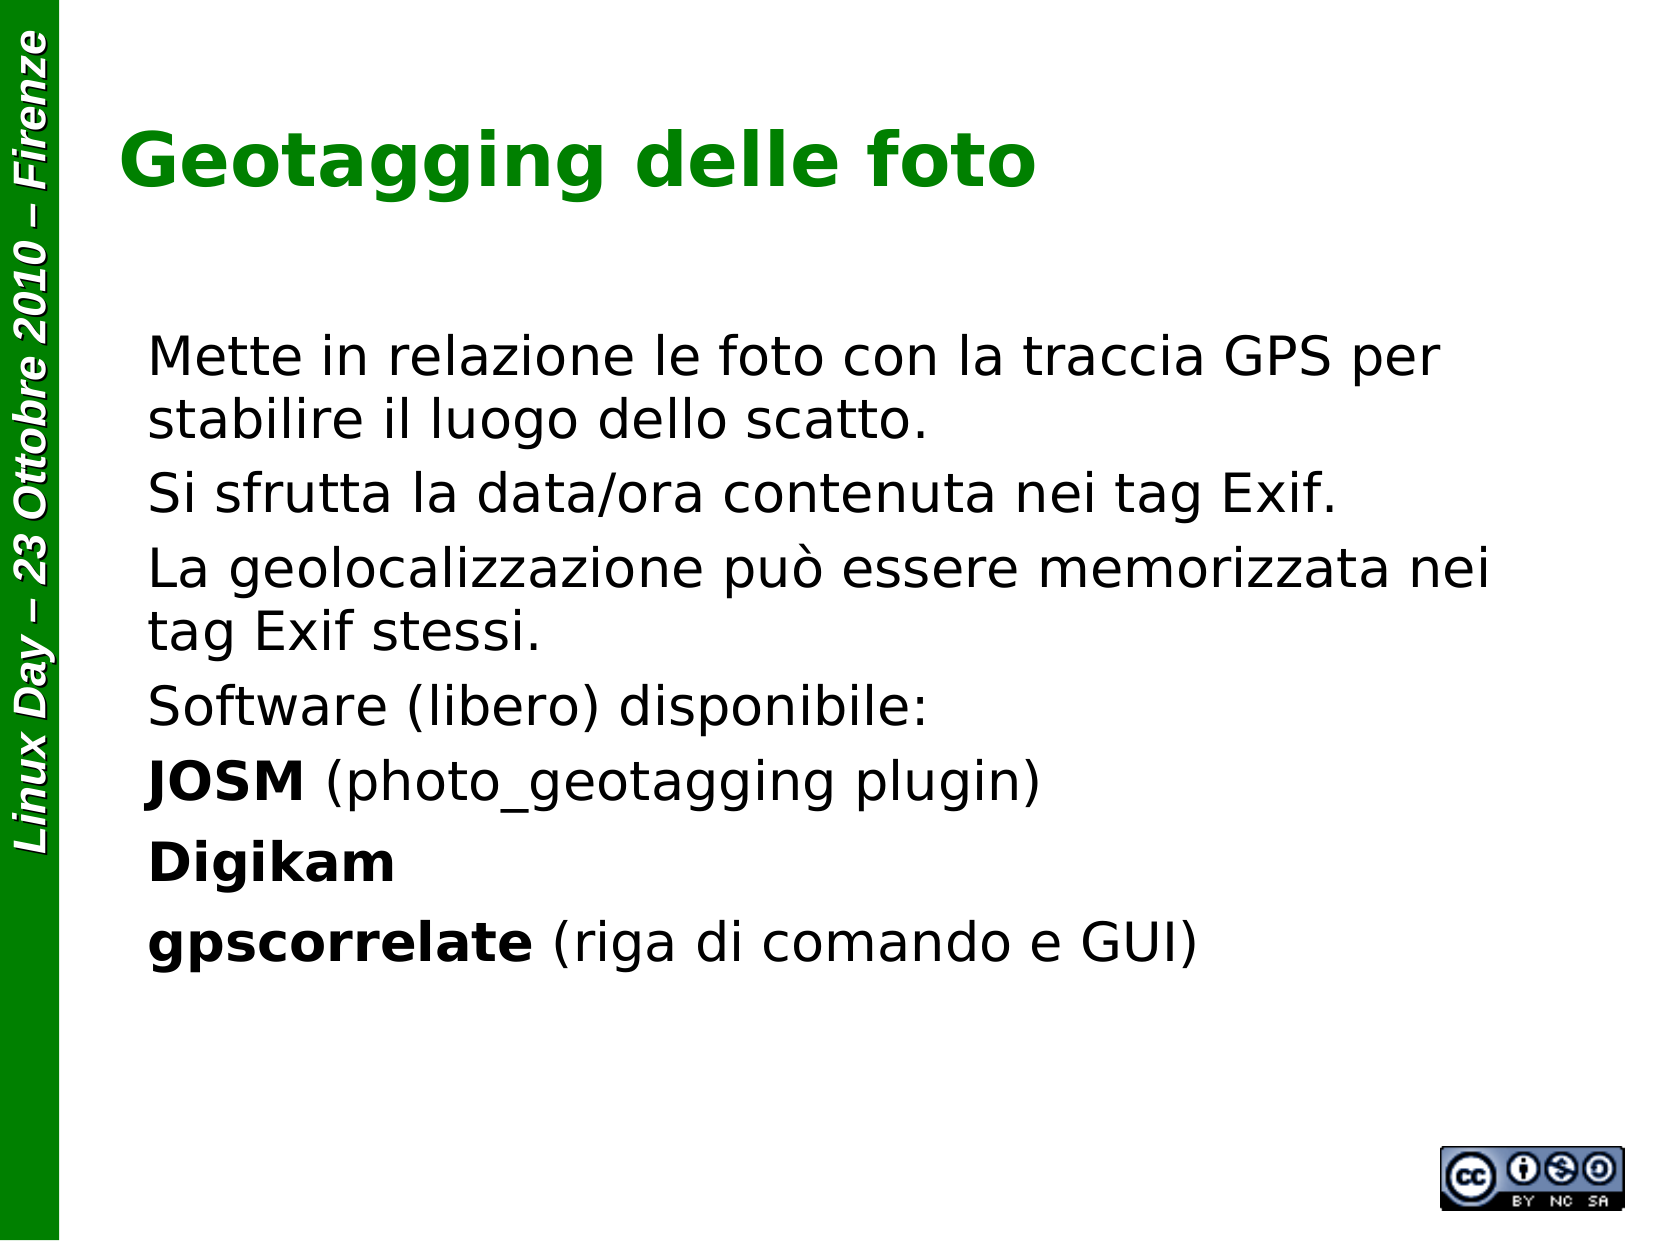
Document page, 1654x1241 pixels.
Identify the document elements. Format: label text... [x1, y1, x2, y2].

title Geotagging delle foto [118, 64, 1536, 257]
picture [1440, 1146, 1625, 1211]
list Mette in relazione le foto con la traccia GPS per stabilire il luogo dello scatto. Si sfrutta la data/ora contenuta nei tag Exif. La geolocalizzazione può essere memorizzata nei tag Exif stessi. Software (libero) disponibile: JOSM (photo_geotagging plugin) Digikam gpscorrelate (riga di comando e GUI) [147, 324, 1565, 1077]
